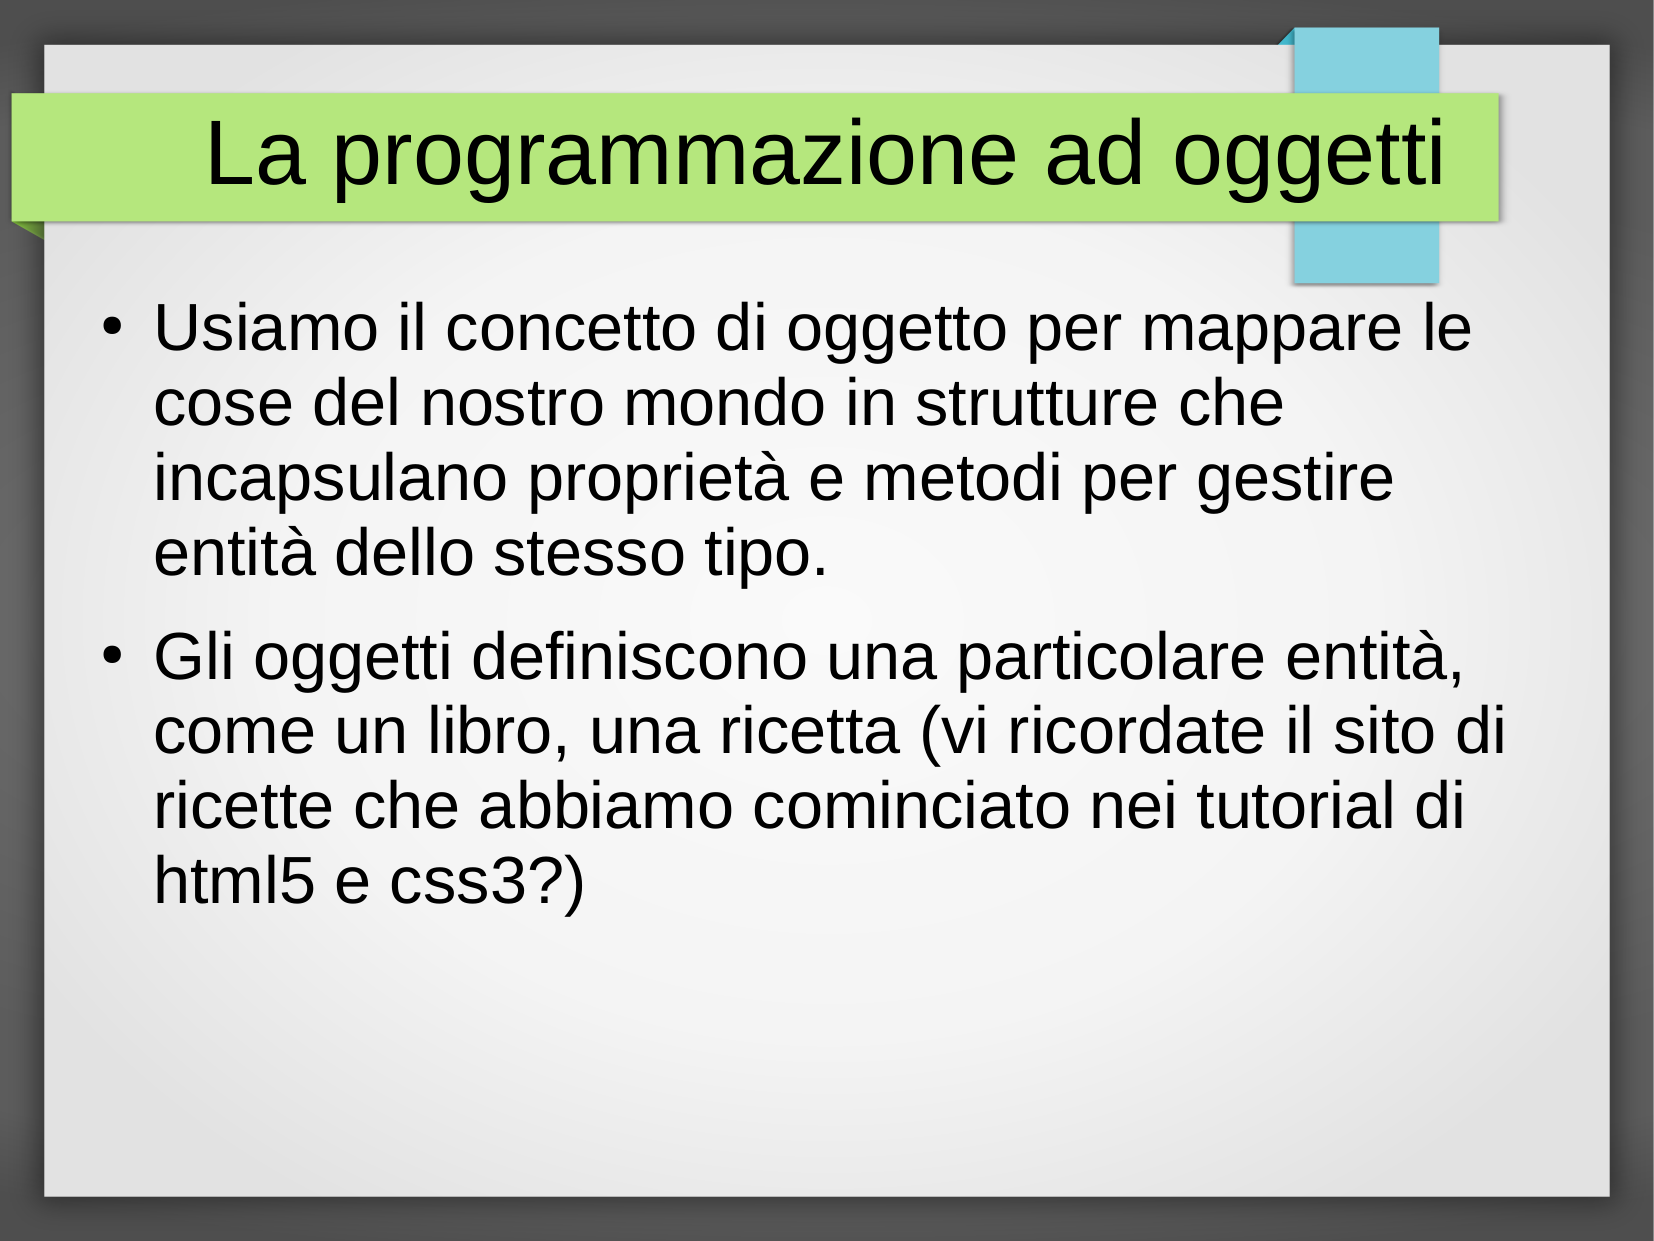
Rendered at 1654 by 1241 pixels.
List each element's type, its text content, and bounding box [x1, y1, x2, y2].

list Usiamo il concetto di oggetto per mappare le cose del nostro mondo in strutture che incapsulano proprietà e metodi per gestire entità dello stesso tipo. Gli oggetti definiscono una particolare entità, come un libro, una ricetta (vi ricordate il sito di ricette che abbiamo cominciato nei tutorial di html5 e css3?) [82, 290, 1571, 1158]
picture [0, 0, 1654, 1241]
title La programmazione ad oggetti [82, 49, 1571, 257]
